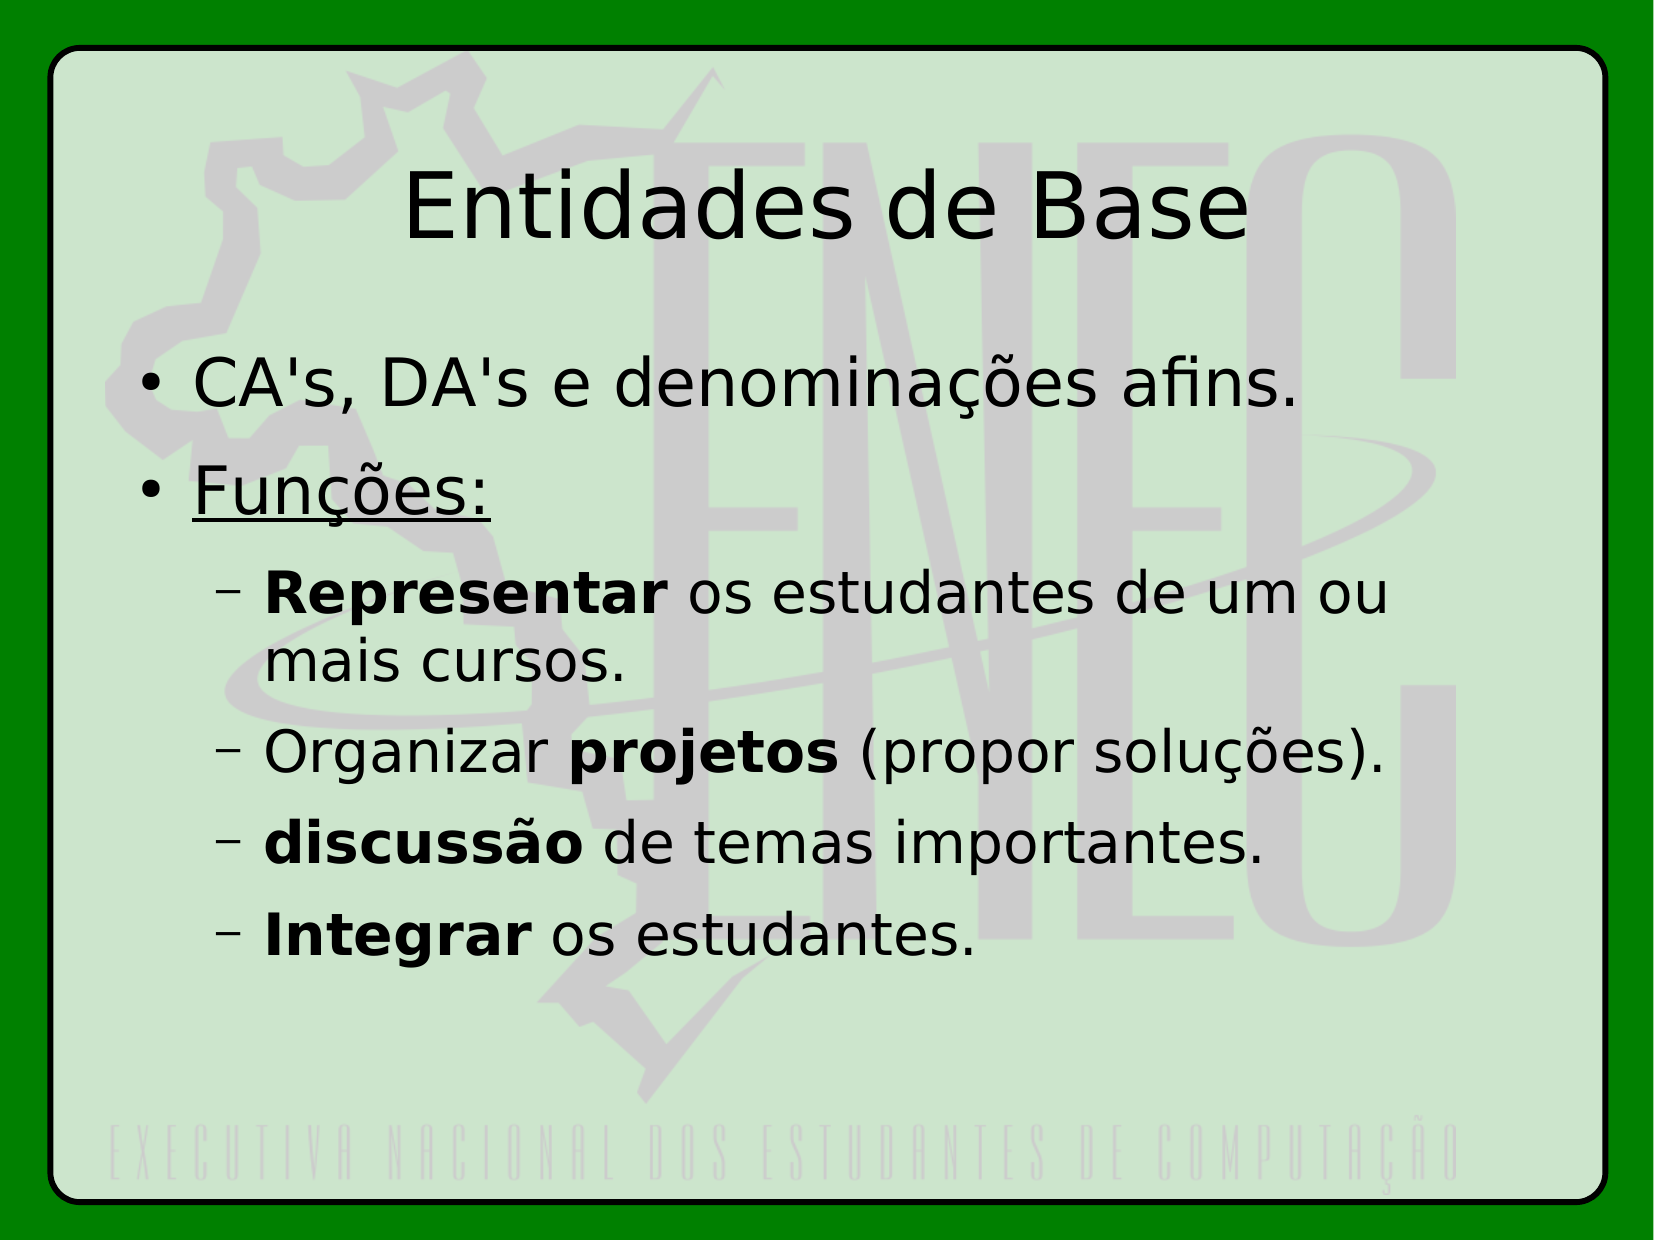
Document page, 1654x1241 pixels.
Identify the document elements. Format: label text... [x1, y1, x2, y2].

list CA's, DA's e denominações afins. Funções: Representar os estudantes de um ou mais cursos. Organizar projetos (propor soluções). discussão de temas importantes. Integrar os estudantes. [121, 344, 1534, 1127]
title Entidades de Base [121, 102, 1534, 311]
